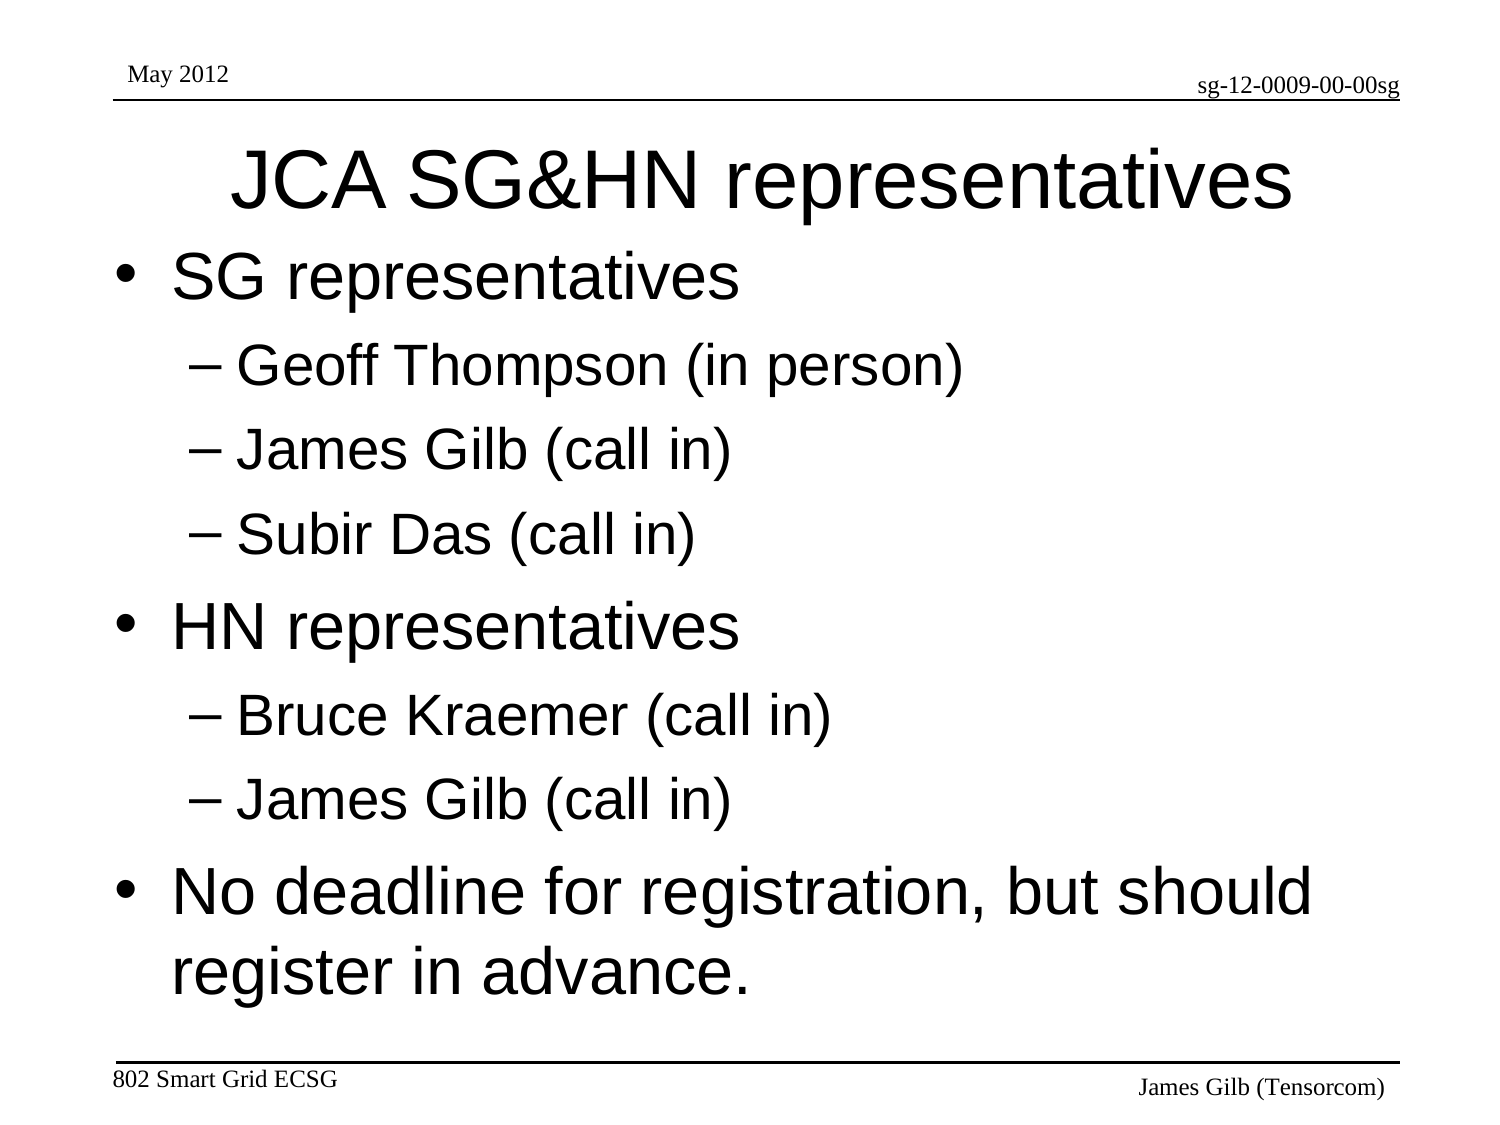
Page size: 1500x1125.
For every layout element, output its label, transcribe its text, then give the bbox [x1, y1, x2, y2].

title JCA SG&HN representatives [125, 112, 1401, 238]
list SG representatives Geoff Thompson (in person) James Gilb (call in) Subir Das (call in) HN representatives Bruce Kraemer (call in) James Gilb (call in) No deadline for registration, but should register in advance. [99, 224, 1375, 1051]
